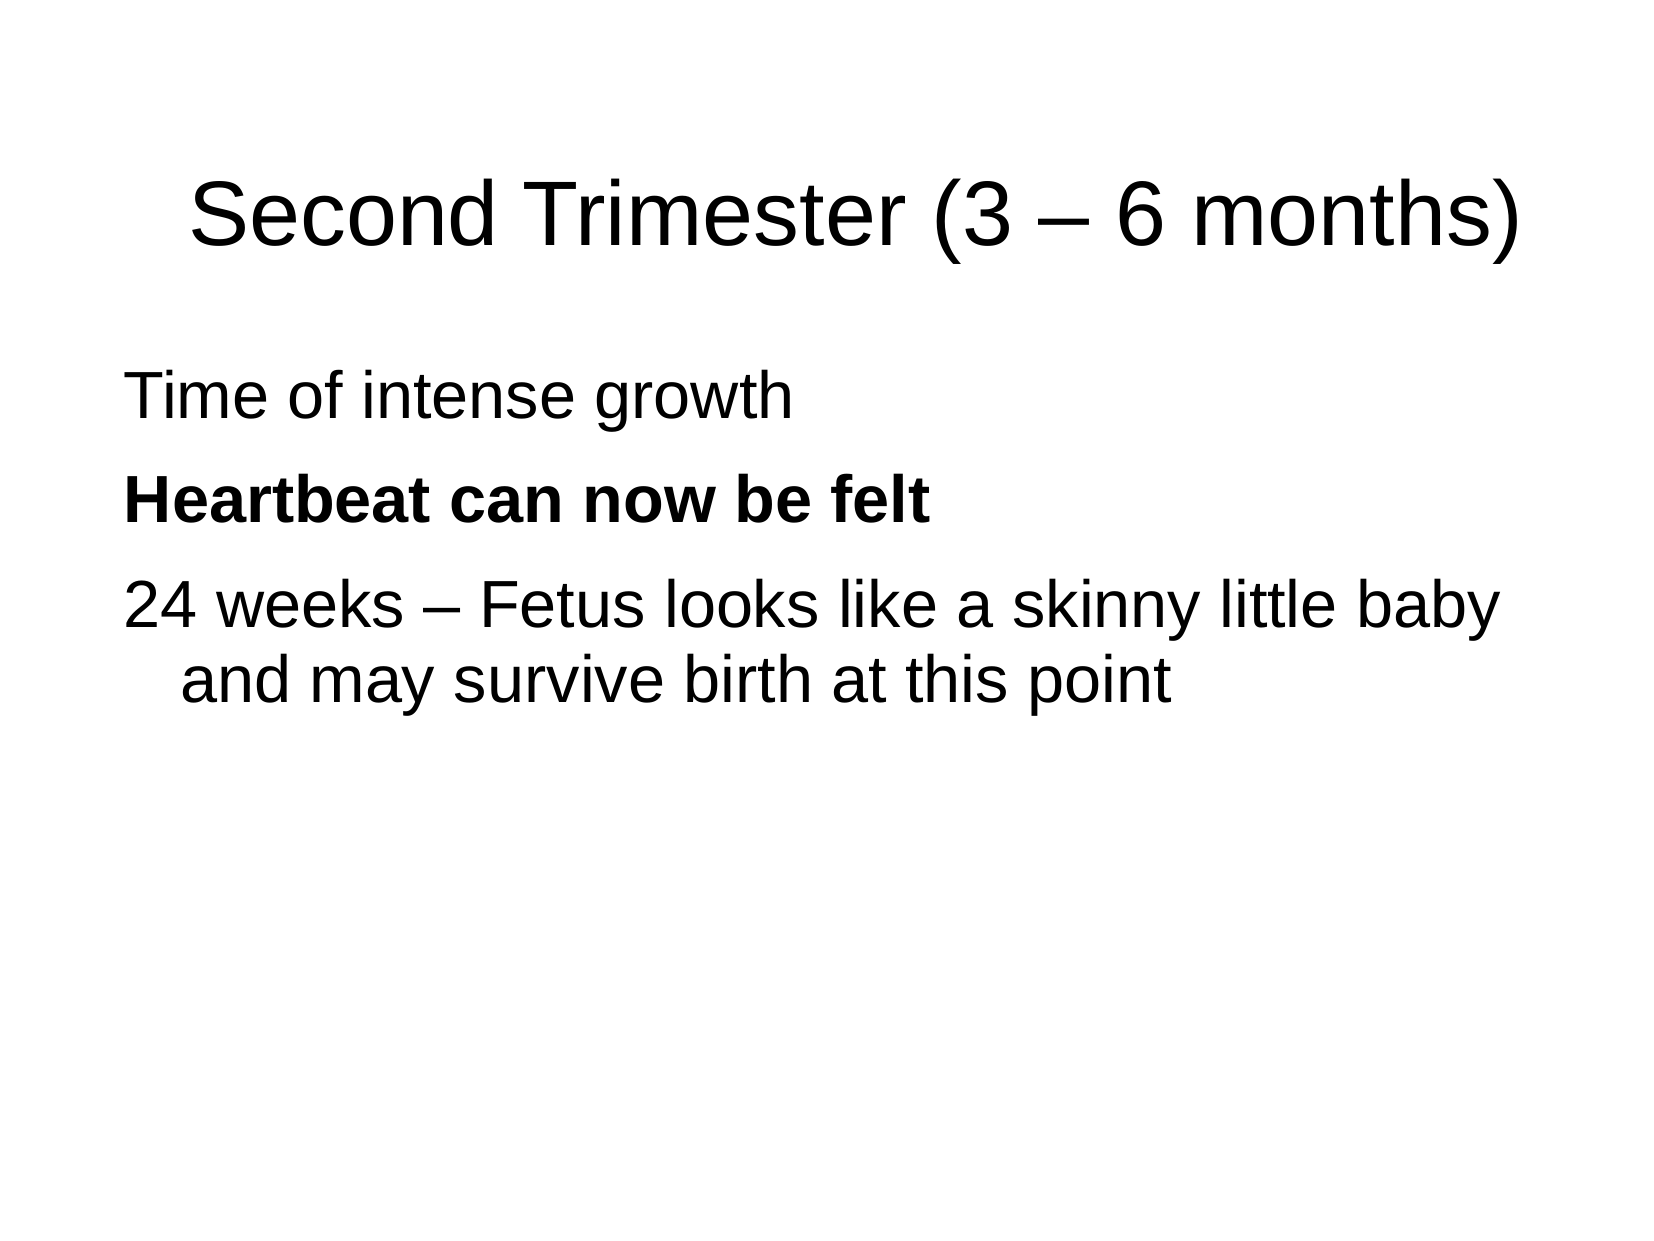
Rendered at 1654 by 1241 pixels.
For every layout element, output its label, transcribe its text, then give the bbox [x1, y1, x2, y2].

list Time of intense growth Heartbeat can now be felt 24 weeks – Fetus looks like a skinny little baby and may survive birth at this point [124, 358, 1530, 1088]
title Second Trimester (3 – 6 months) [88, 117, 1625, 310]
